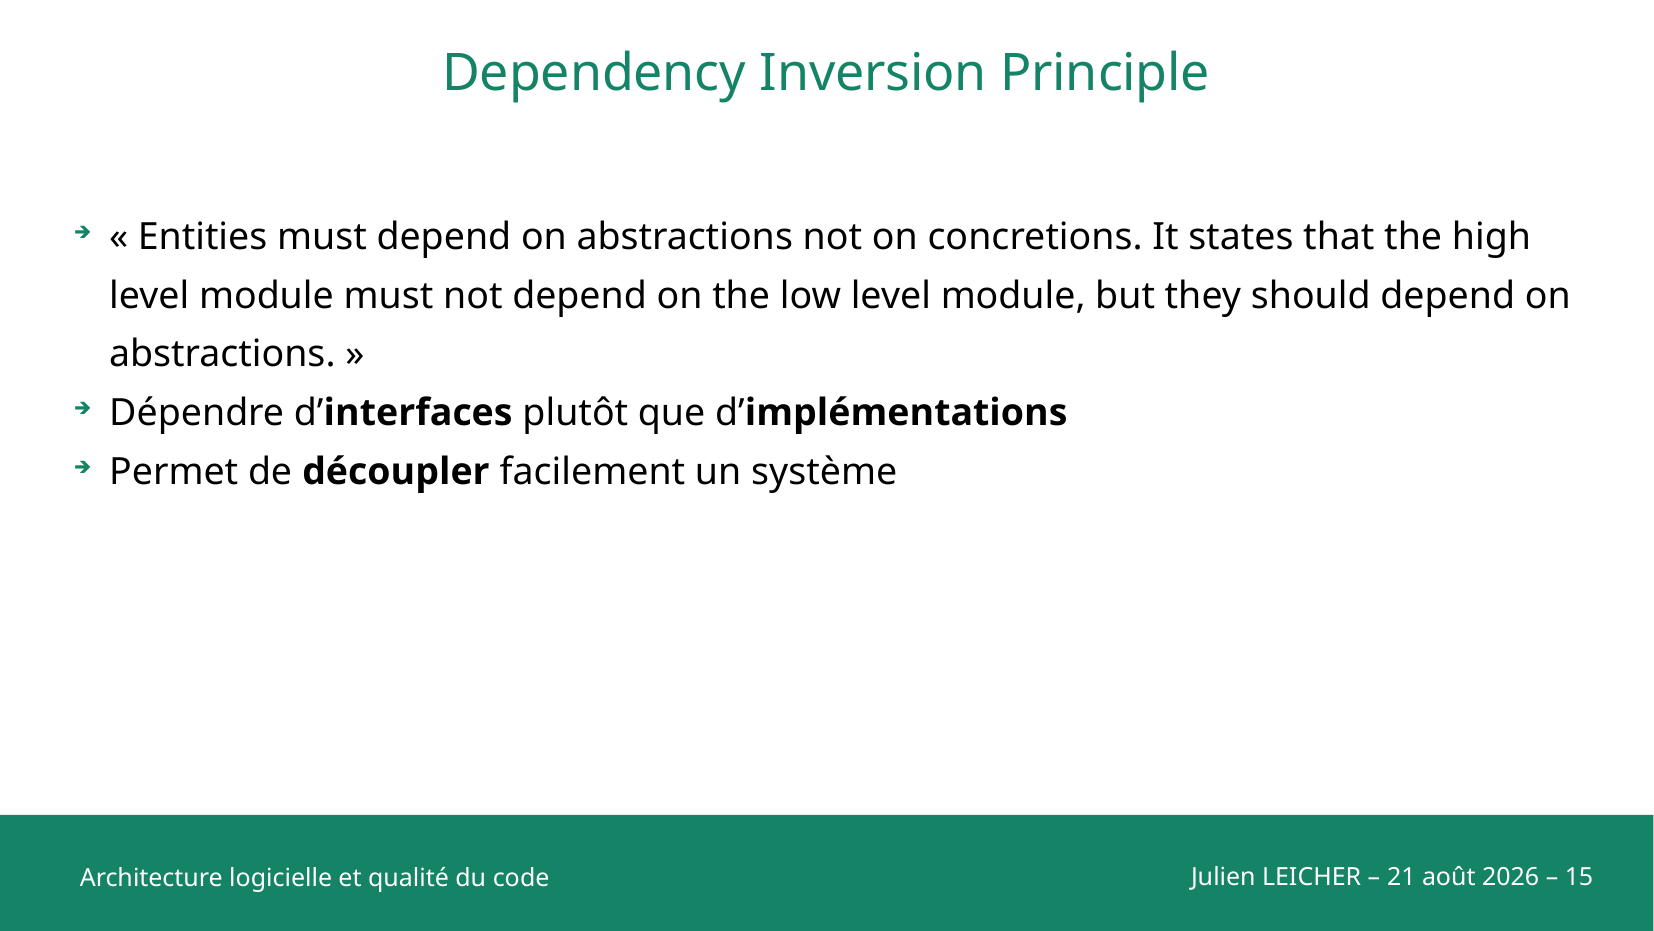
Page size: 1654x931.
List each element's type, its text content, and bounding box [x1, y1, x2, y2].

text_box « Entities must depend on abstractions not on concretions. It states that the high level module must not depend on the low level module, but they should depend on abstractions. » Dépendre d’interfaces plutôt que d’implémentations Permet de découpler facilement un système [59, 194, 1595, 678]
text_box Dependency Inversion Principle [0, 27, 1654, 113]
text_box Julien LEICHER – 28 févr. 2022 – <numéro> [0, 814, 1654, 931]
text_box Architecture logicielle et qualité du code [64, 852, 798, 898]
